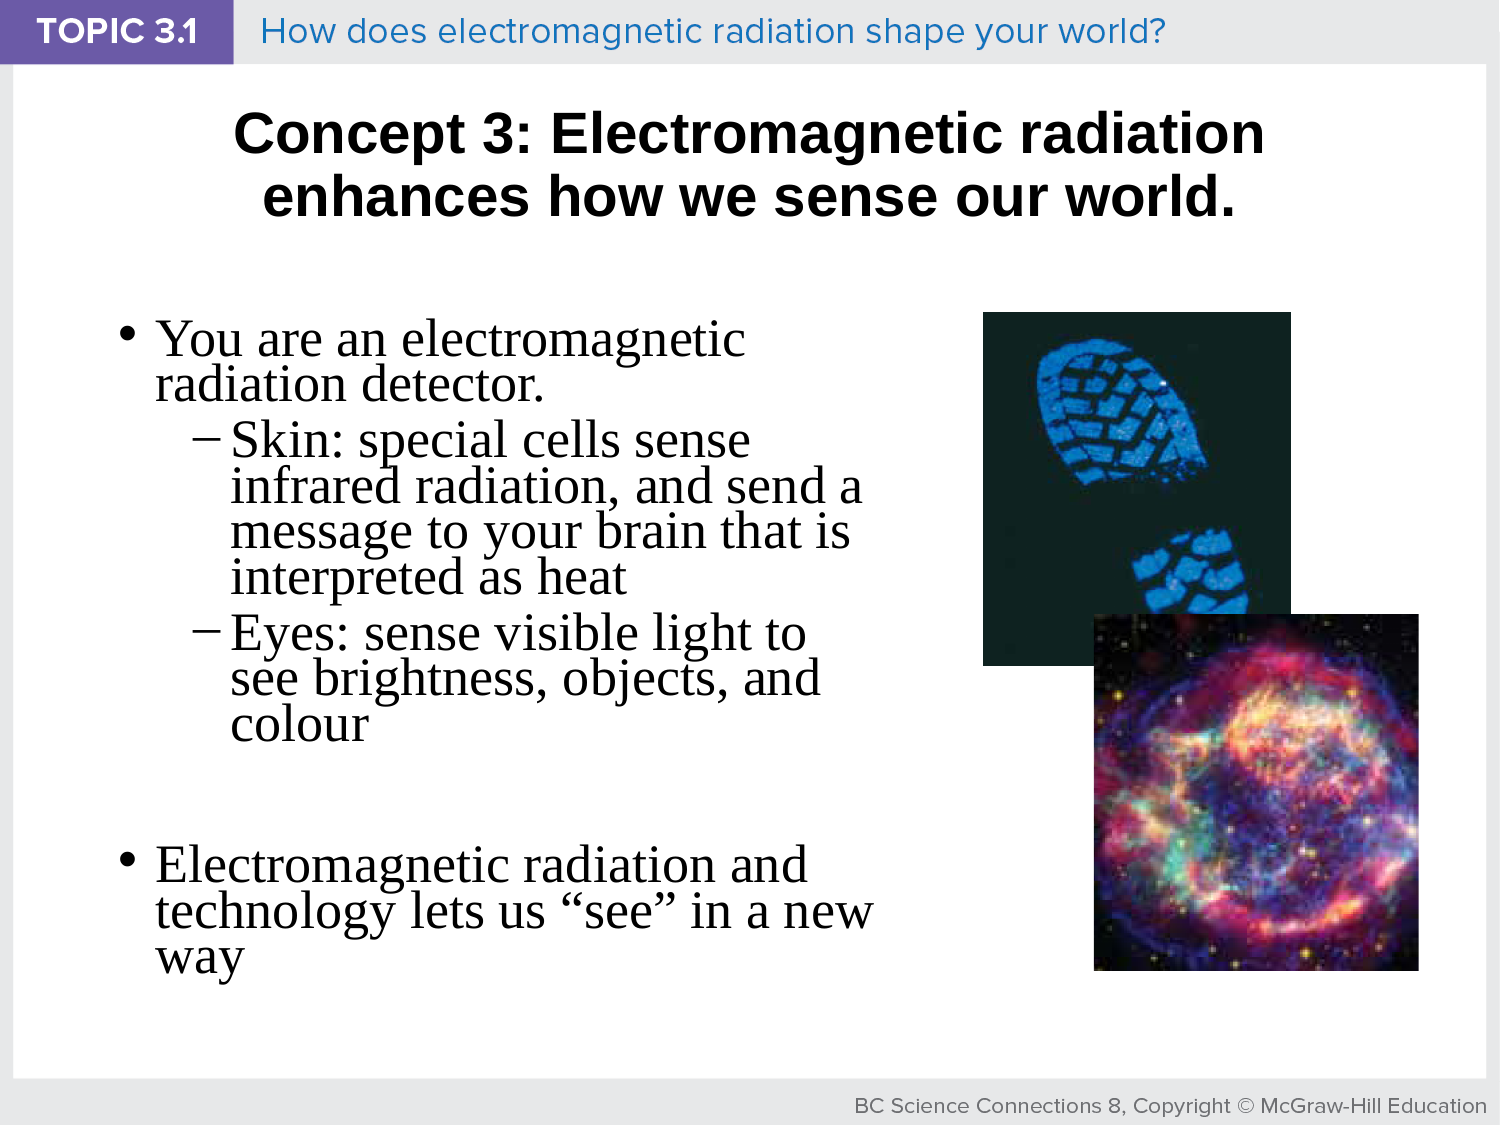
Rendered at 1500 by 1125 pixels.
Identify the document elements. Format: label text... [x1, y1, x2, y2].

title Concept 3: Electromagnetic radiation enhances how we sense our world. [103, 76, 1397, 257]
list You are an electromagnetic radiation detector. Skin: special cells sense infrared radiation, and send a message to your brain that is interpreted as heat Eyes: sense visible light to see brightness, objects, and colour Electromagnetic radiation and technology lets us “see” in a new way [103, 312, 897, 1014]
picture [0, 0, 1500, 1082]
